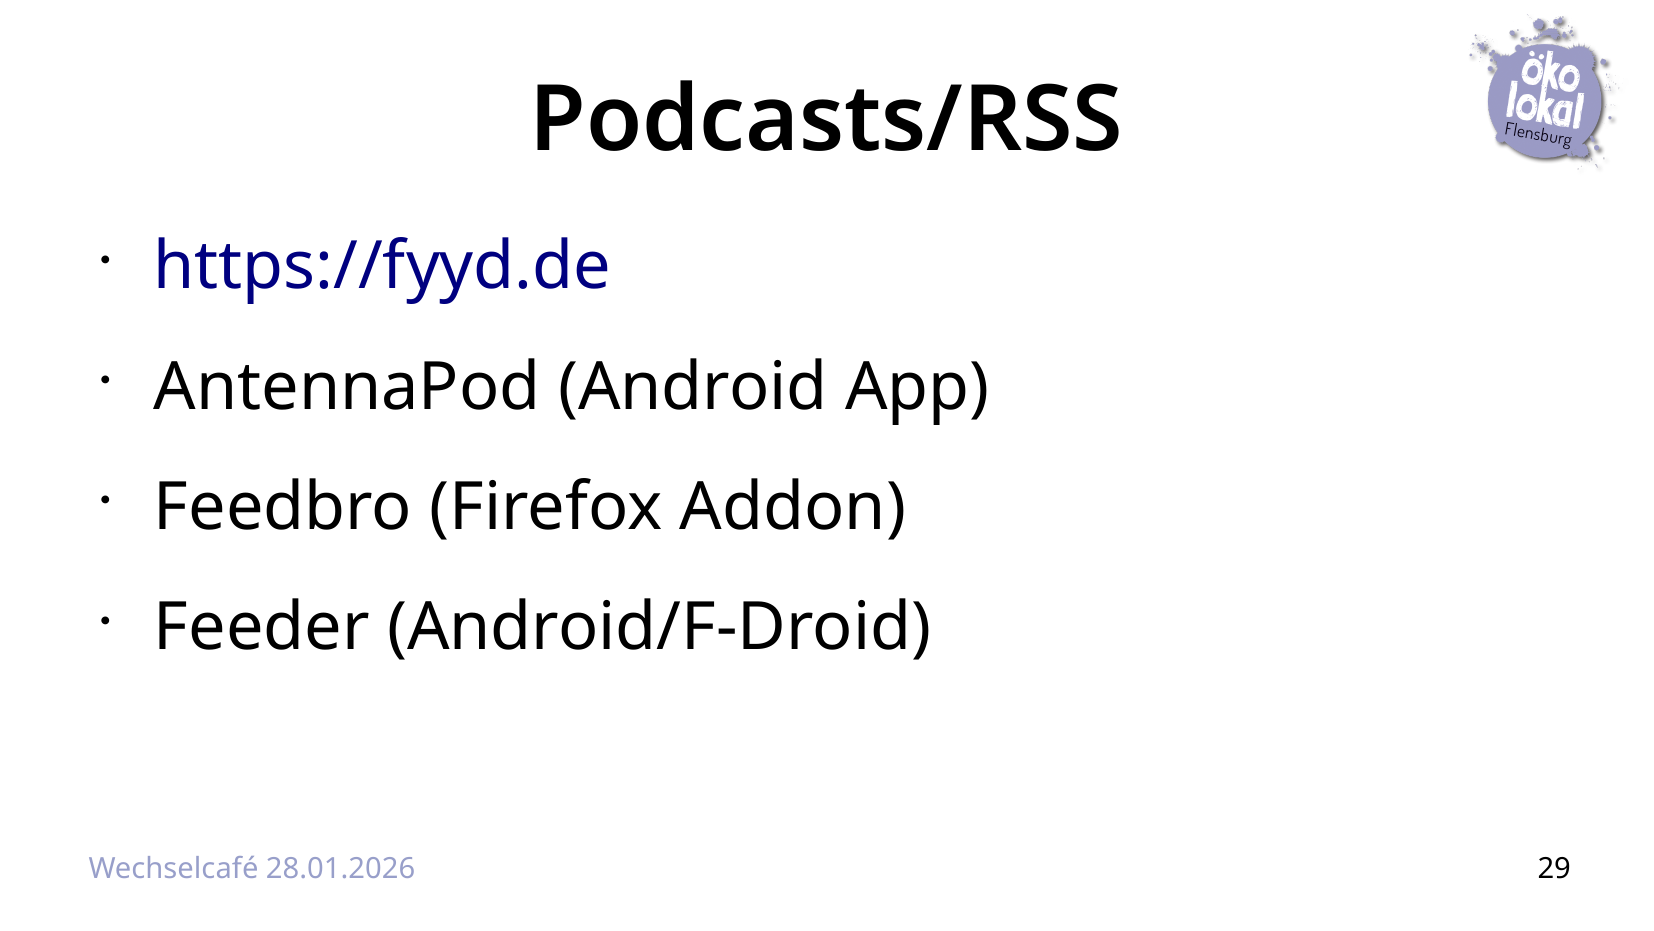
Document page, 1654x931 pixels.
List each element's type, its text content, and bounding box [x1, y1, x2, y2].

list https://fyyd.de AntennaPod (Android App) Feedbro (Firefox Addon) Feeder (Android/F-Droid) [82, 217, 1571, 758]
picture [1444, 0, 1654, 178]
title Podcasts/RSS [82, 37, 1571, 193]
